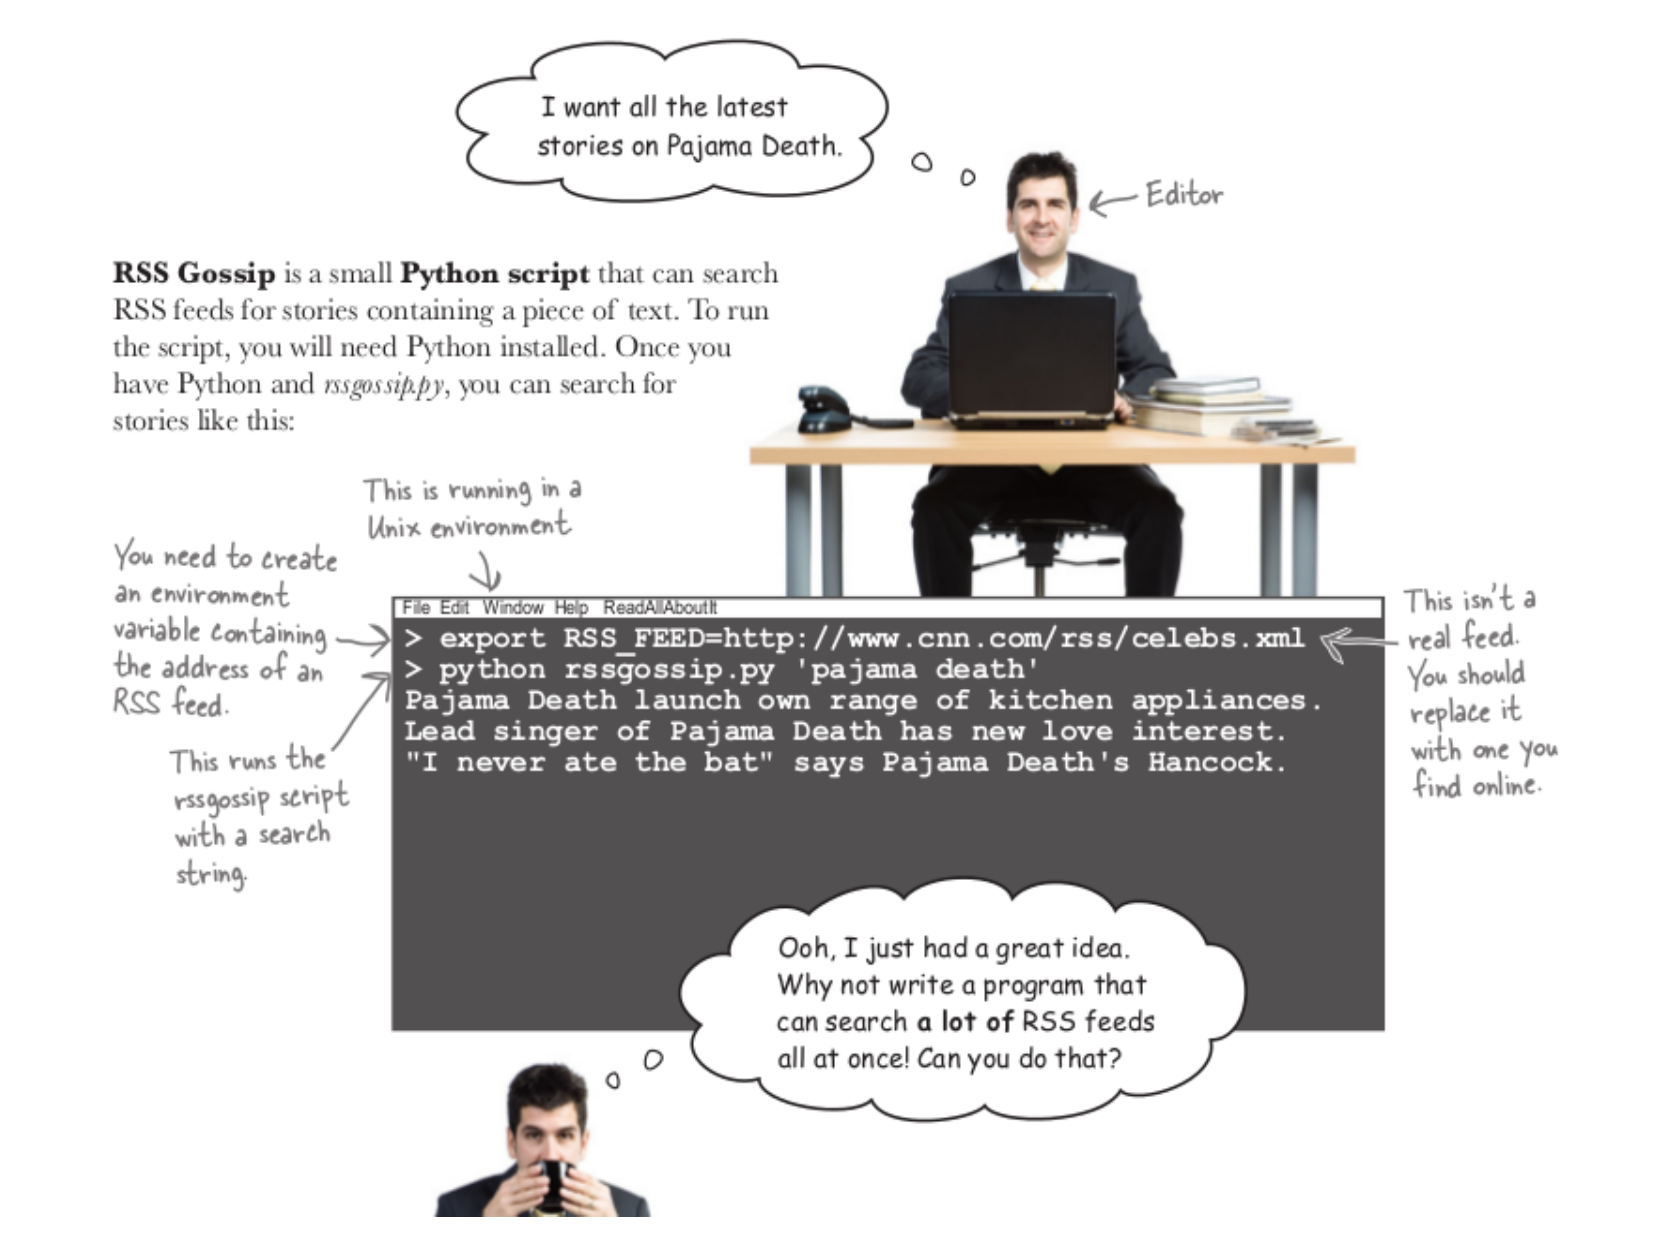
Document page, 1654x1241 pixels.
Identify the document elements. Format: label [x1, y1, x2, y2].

picture [59, 35, 1607, 1217]
